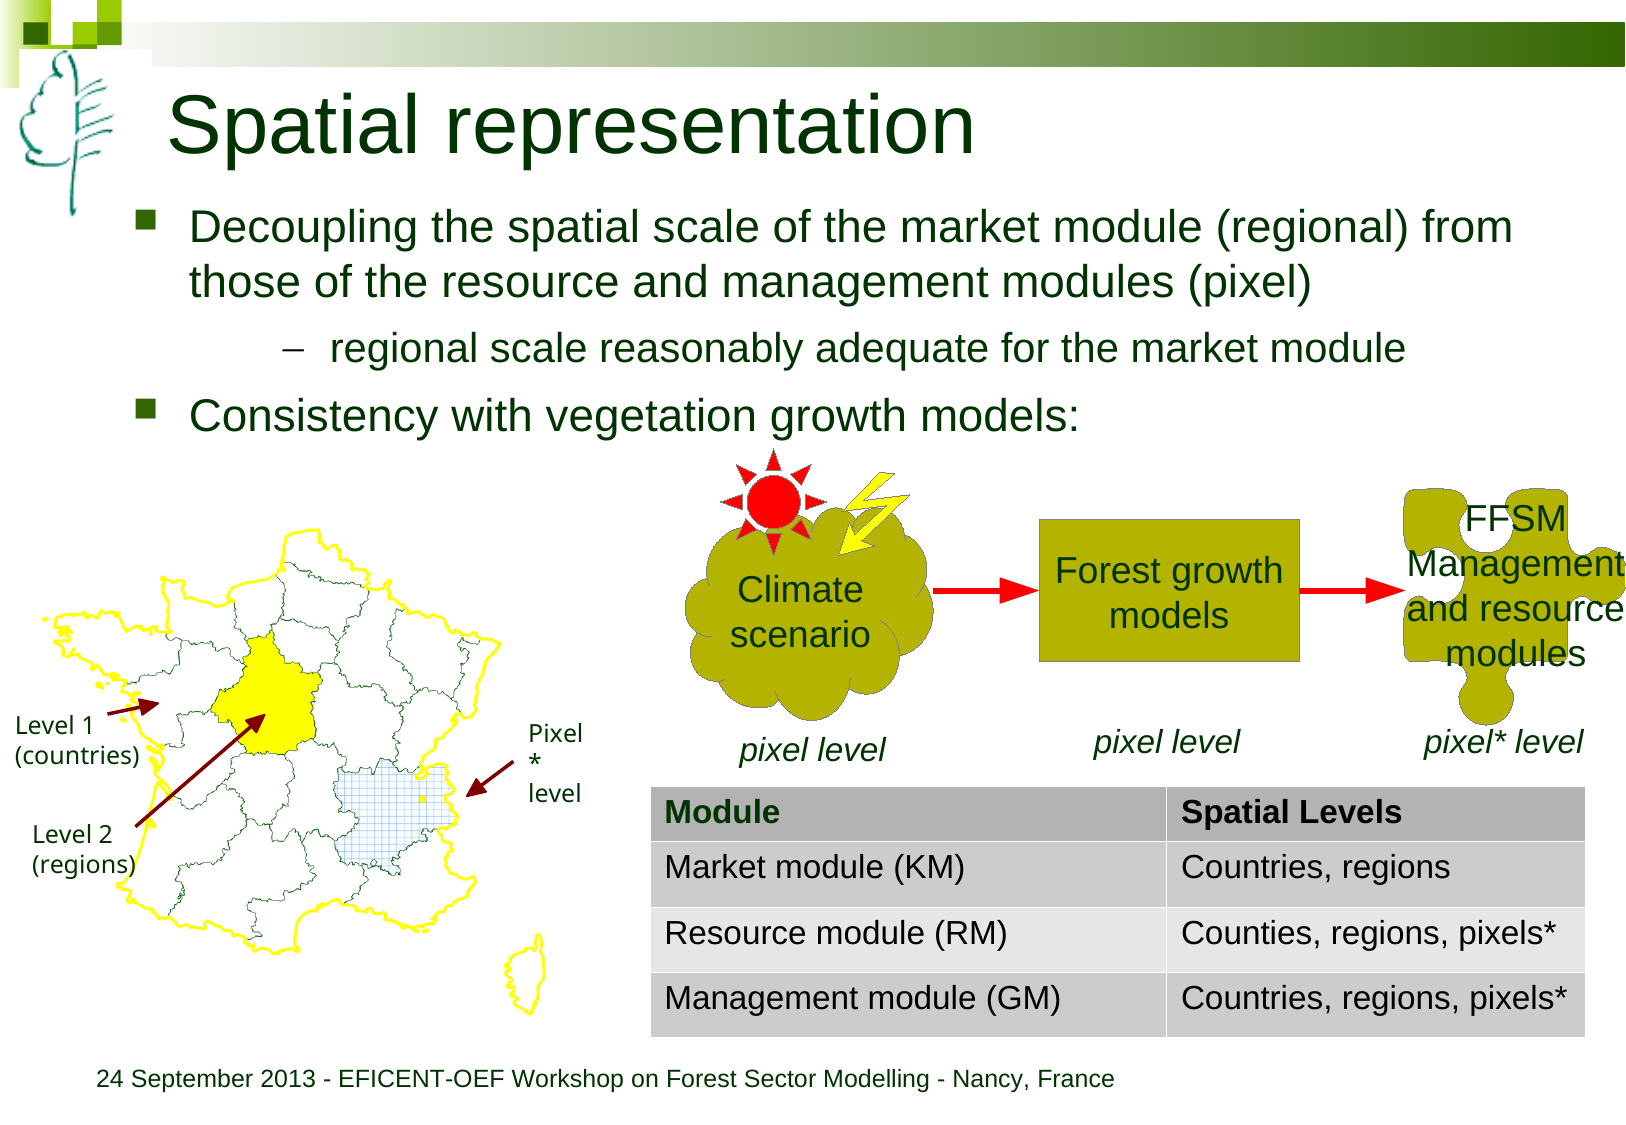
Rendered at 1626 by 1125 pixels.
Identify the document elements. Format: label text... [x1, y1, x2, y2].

text_box Climate scenario [685, 507, 934, 720]
text_box Level 2 (regions) [17, 811, 155, 886]
text_box [838, 472, 910, 556]
picture [19, 49, 152, 220]
table_cell Countries, regions, pixels* [1167, 973, 1585, 1037]
text_box [736, 518, 757, 540]
text_box [765, 533, 782, 556]
text_box [765, 448, 782, 471]
table_cell Counties, regions, pixels* [1167, 908, 1585, 972]
table_header Spatial Levels [1167, 787, 1585, 841]
table_cell Market module (KM) [651, 842, 1166, 907]
text_box [720, 494, 743, 510]
text_box pixel level [720, 720, 906, 776]
picture [33, 519, 561, 1022]
table_header Module [651, 787, 1166, 841]
text_box [805, 494, 827, 510]
table_cell Countries, regions [1167, 842, 1585, 907]
text_box Pixel* level [513, 710, 608, 785]
text_box Level 1 (countries) [0, 702, 171, 777]
text_box Forest growth models [1039, 519, 1300, 662]
text_box [747, 475, 801, 529]
text_box [790, 518, 812, 540]
text_box [790, 464, 812, 486]
text_box pixel level [1074, 712, 1260, 768]
list Decoupling the spatial scale of the market module (regional) from those of the resource and management modules (pixel) regional scale reasonably adequate for the market module Consistency with vegetation growth models: [118, 188, 1581, 449]
table_cell Management module (GM) [651, 973, 1166, 1037]
text_box pixel* level [1405, 712, 1603, 768]
title Spatial representation [152, 62, 1626, 178]
table_cell Resource module (RM) [651, 908, 1166, 972]
text_box [736, 464, 757, 486]
text_box FFSM Management and resource modules [1403, 488, 1626, 712]
